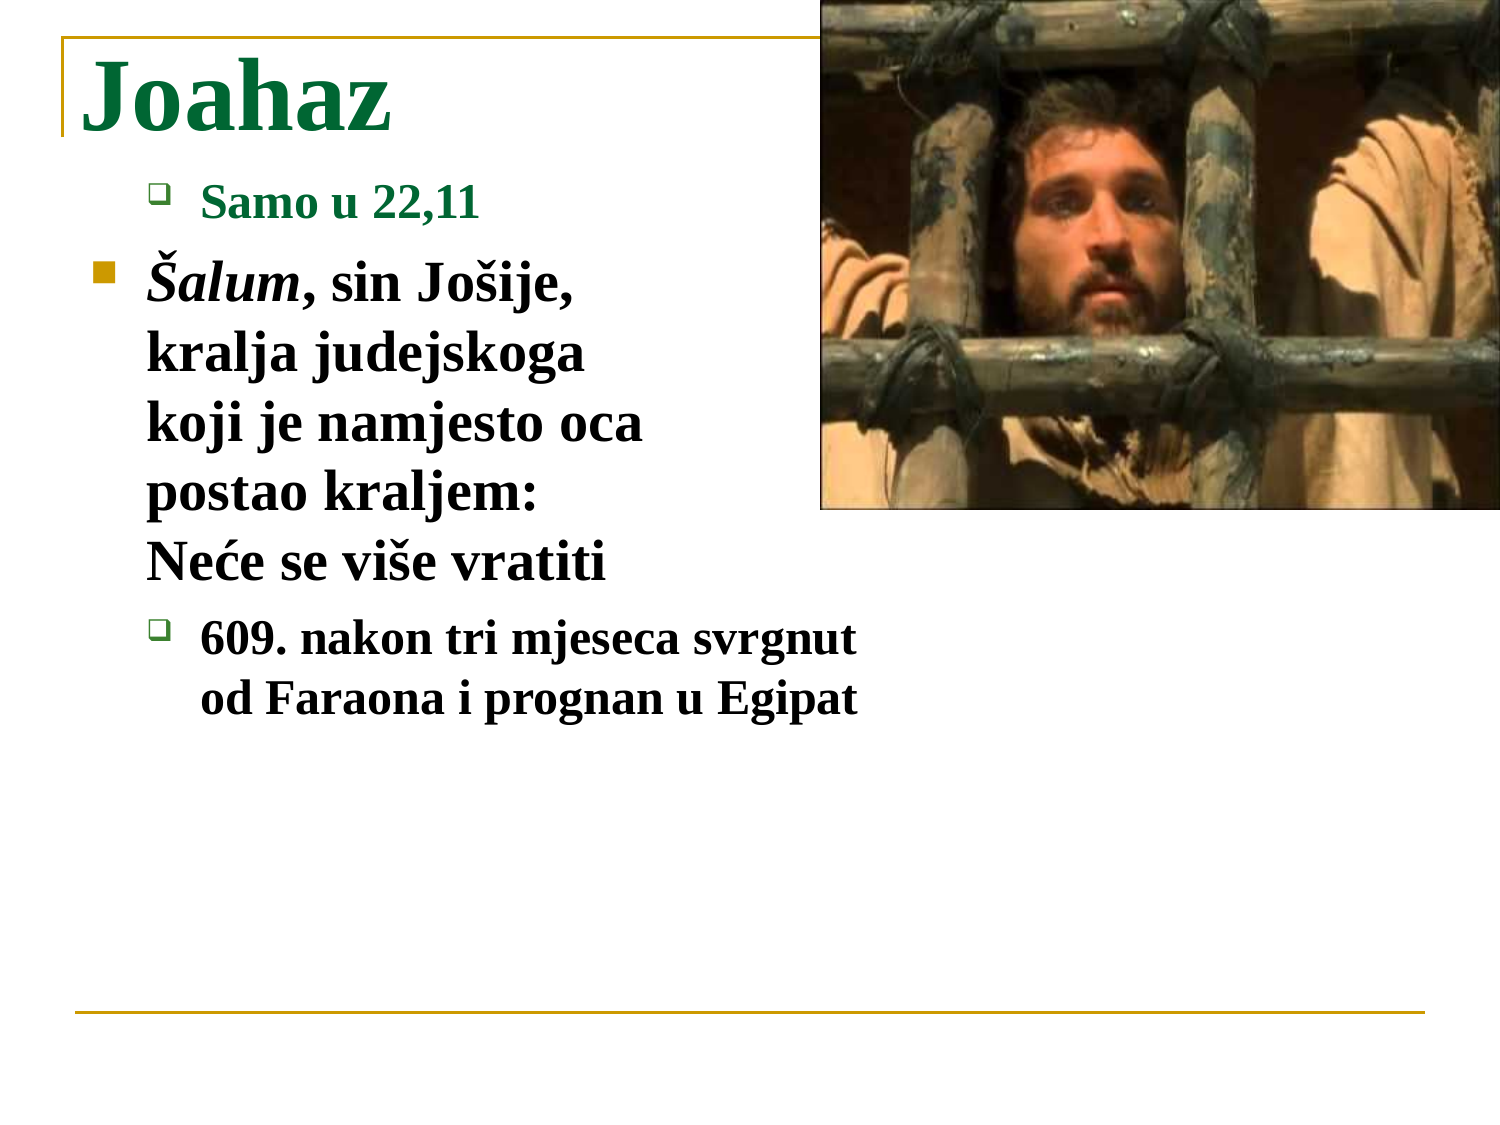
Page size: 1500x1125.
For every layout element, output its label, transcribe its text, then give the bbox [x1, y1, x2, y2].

title Joahaz [64, 19, 820, 206]
list Samo u 22,11 Šalum, sin Jošije, kralja judejskoga koji je namjesto oca postao kraljem: Neće se više vratiti 609. nakon tri mjeseca svrgnut od Faraona i prognan u Egipat [75, 160, 1426, 1012]
picture [820, 0, 1500, 510]
